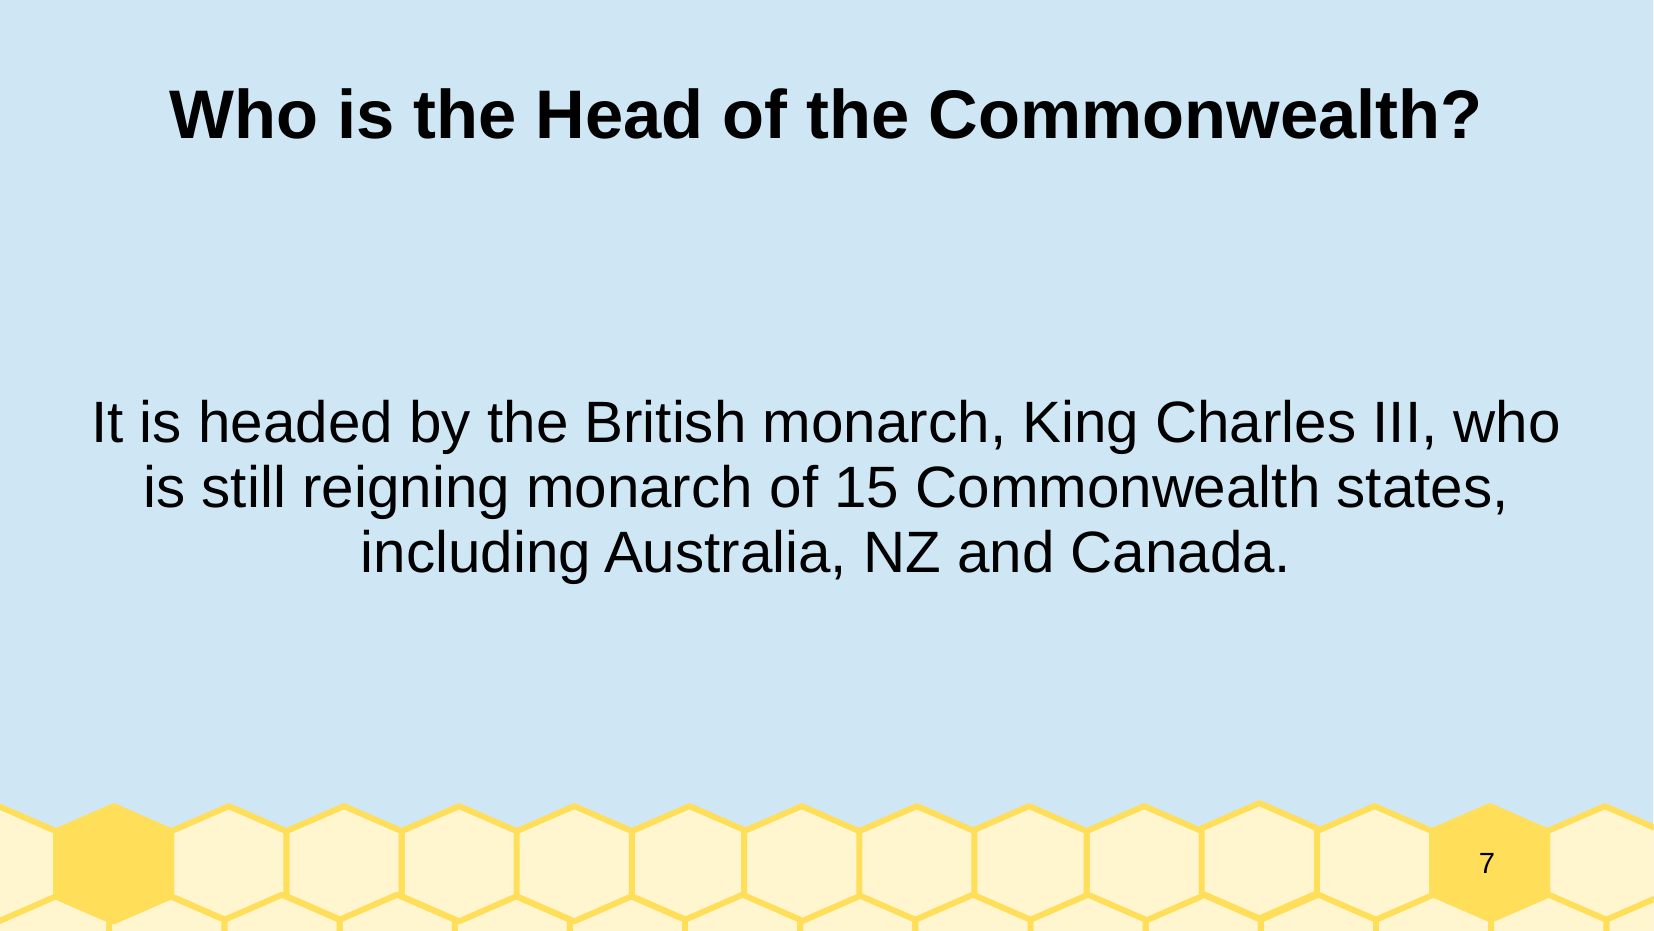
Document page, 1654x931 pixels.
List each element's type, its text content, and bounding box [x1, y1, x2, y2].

title Who is the Head of the Commonwealth? [82, 37, 1571, 193]
subtitle It is headed by the British monarch, King Charles III, who is still reigning monarch of 15 Commonwealth states, including Australia, NZ and Canada. [82, 217, 1571, 758]
